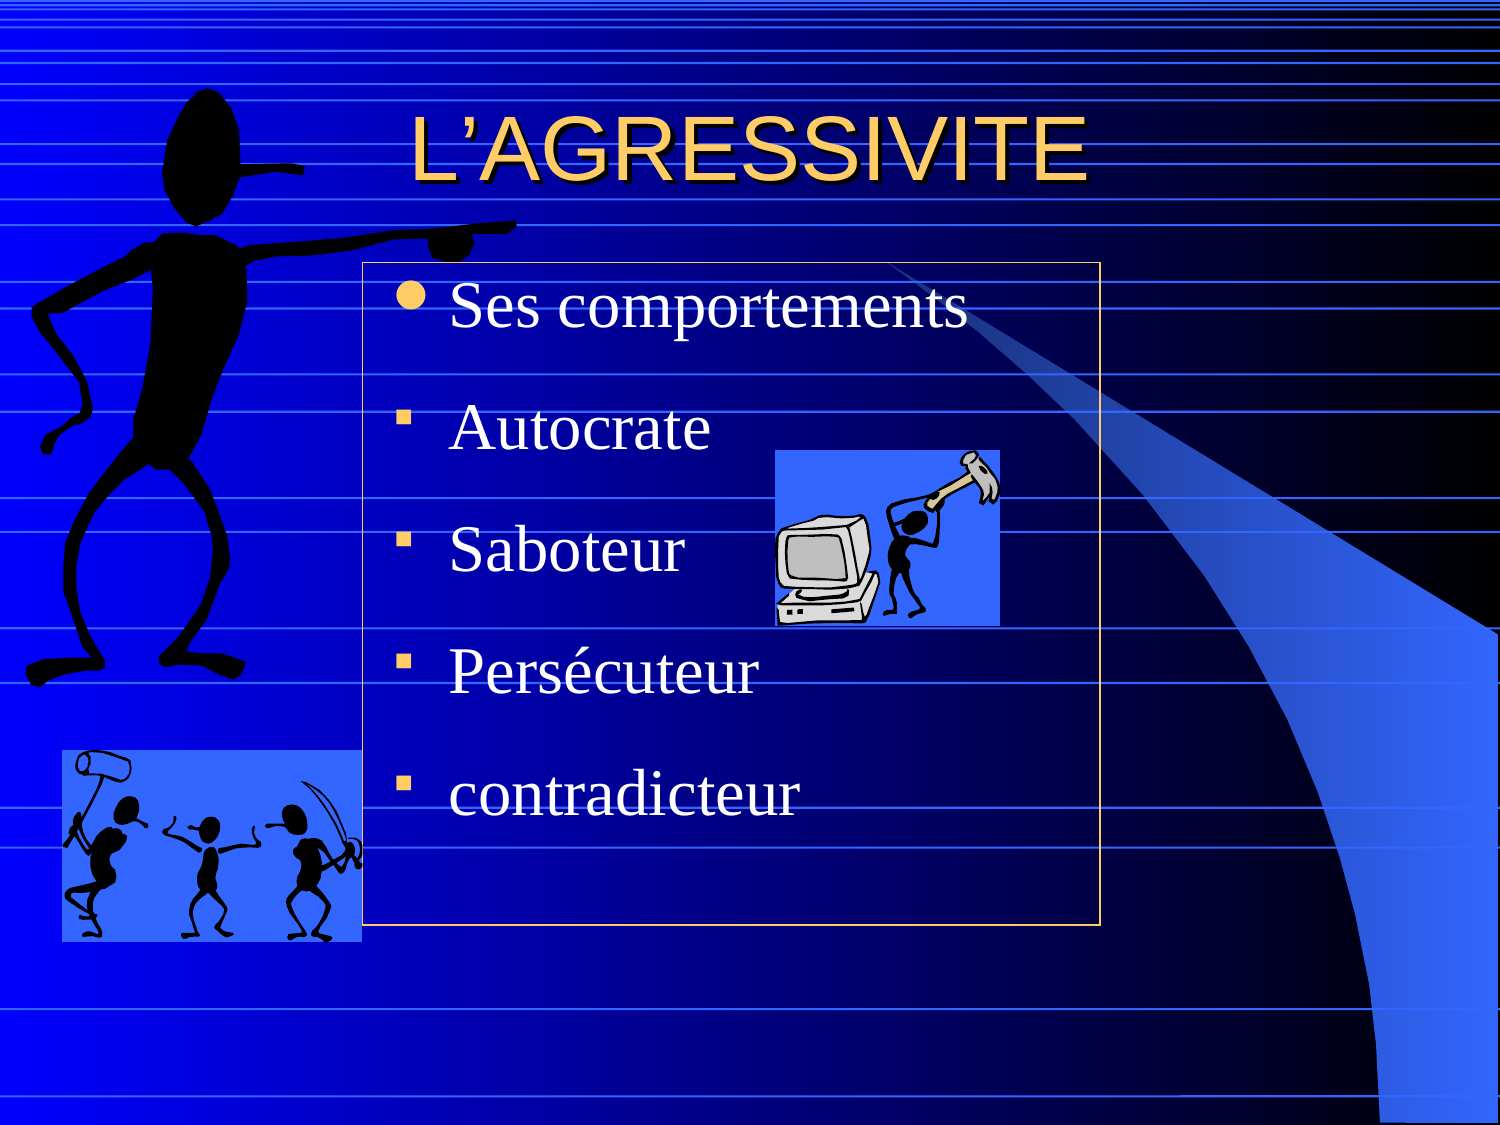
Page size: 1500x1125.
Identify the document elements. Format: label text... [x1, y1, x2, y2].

picture [62, 750, 363, 943]
list Ses comportements Autocrate Saboteur Persécuteur contradicteur [362, 262, 1100, 925]
picture [774, 450, 1000, 626]
picture [24, 87, 517, 688]
title L’AGRESSIVITE [99, 49, 1426, 238]
